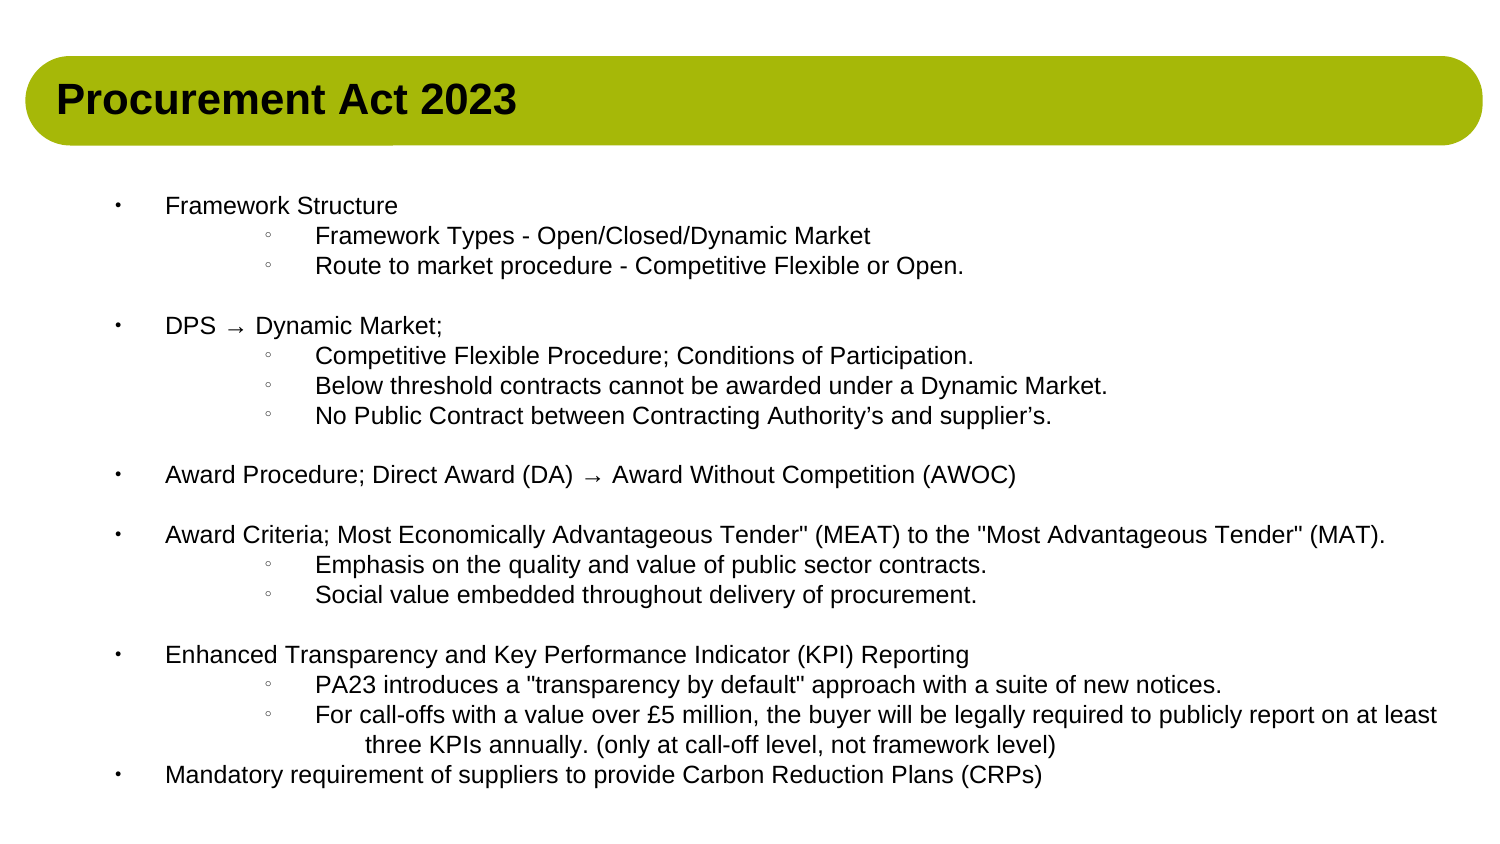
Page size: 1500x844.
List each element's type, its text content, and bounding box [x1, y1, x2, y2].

title Procurement Act 2023 [55, 70, 1235, 137]
title Framework Structure Framework Types - Open/Closed/Dynamic Market Route to market procedure - Competitive Flexible or Open. DPS → Dynamic Market; Competitive Flexible Procedure; Conditions of Participation. Below threshold contracts cannot be awarded under a Dynamic Market. No Public Contract between Contracting Authority’s and supplier’s. Award Procedure; Direct Award (DA) → Award Without Competition (AWOC) Award Criteria; Most Economically Advantageous Tender" (MEAT) to the "Most Advantageous Tender" (MAT). Emphasis on the quality and value of public sector contracts. Social value embedded throughout delivery of procurement. Enhanced Transparency and Key Performance Indicator (KPI) Reporting PA23 introduces a "transparency by default" approach with a suite of new notices. For call-offs with a value over £5 million, the buyer will be legally required to publicly report on at least three KPIs annually. (only at call-off level, not framework level) Mandatory requirement of suppliers to provide Carbon Reduction Plans (CRPs) [64, 189, 1471, 844]
